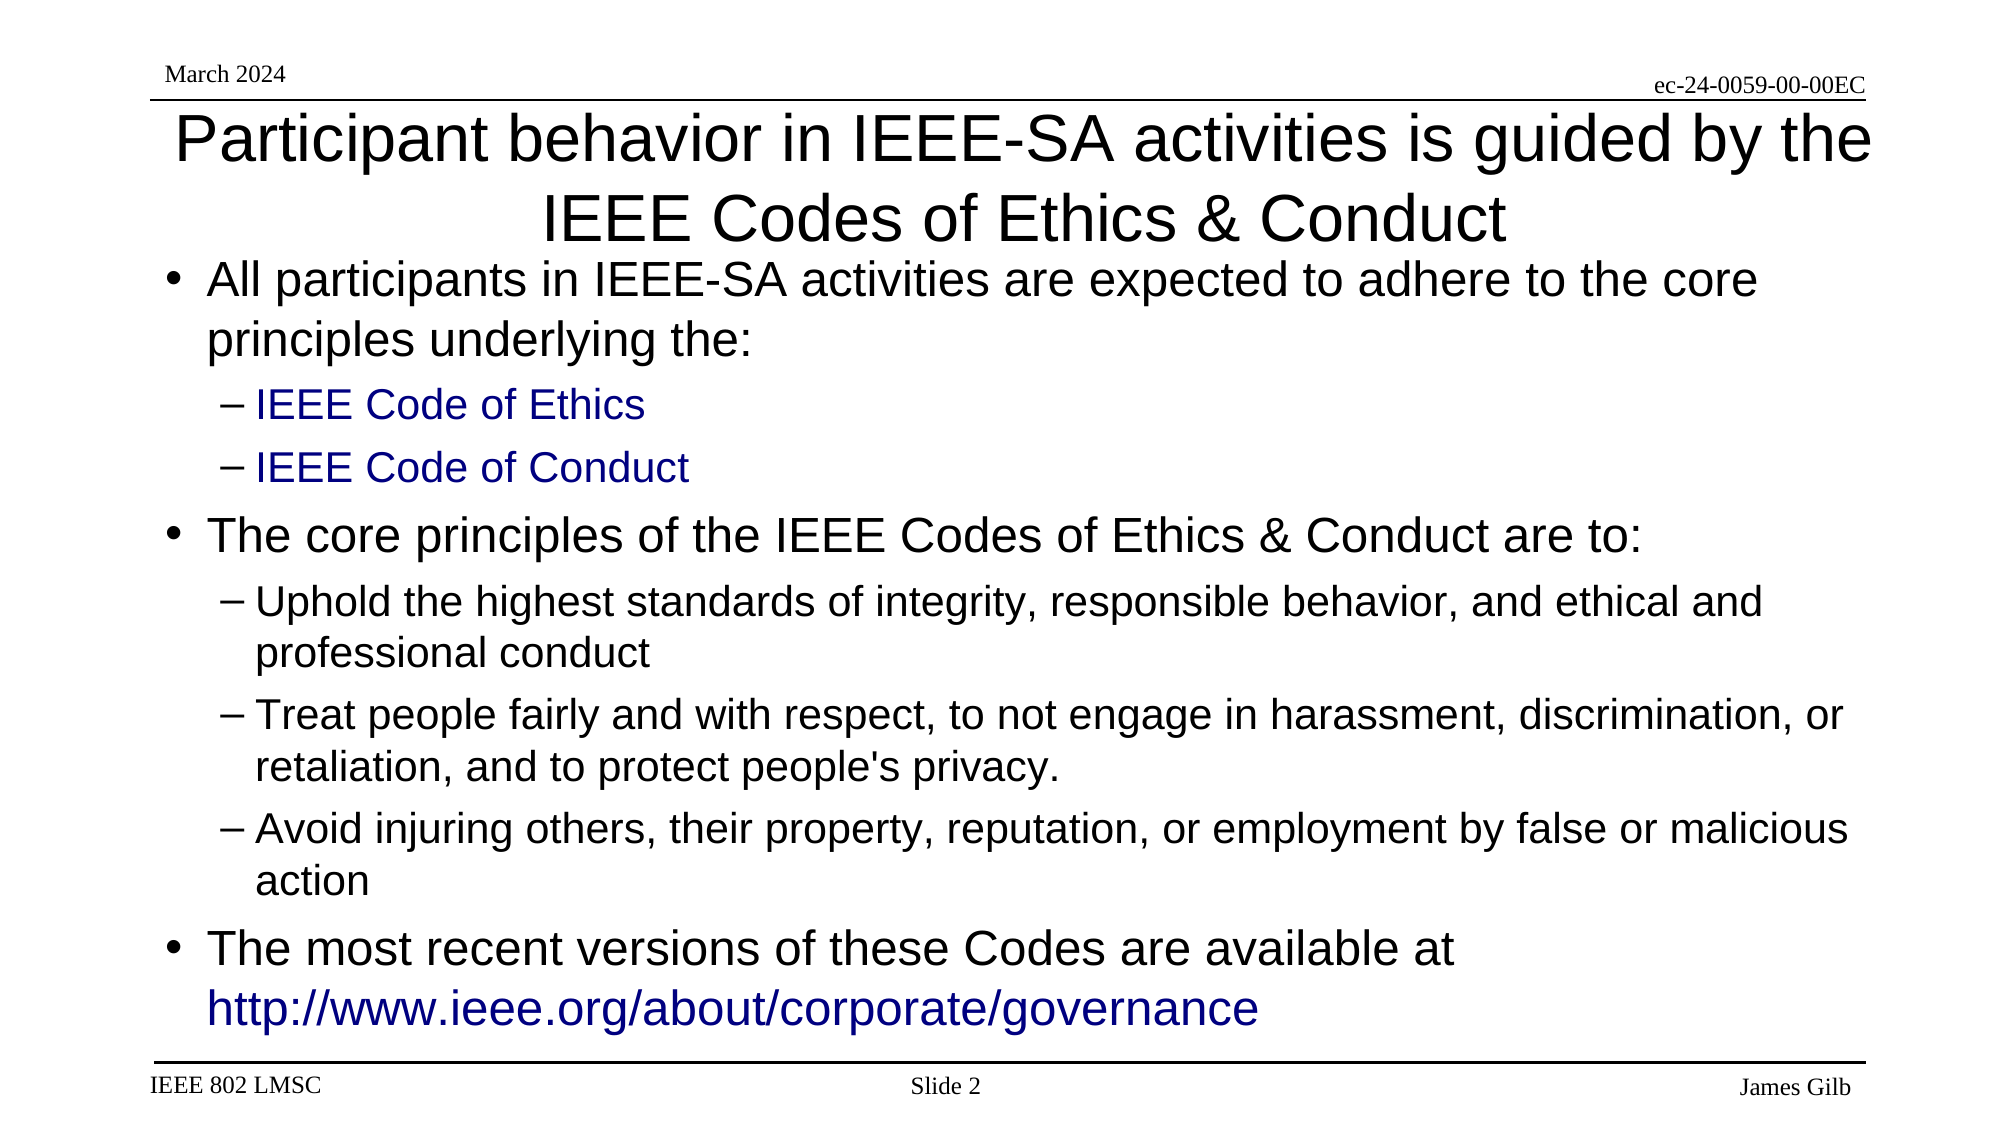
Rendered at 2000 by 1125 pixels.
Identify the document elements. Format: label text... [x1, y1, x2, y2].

list All participants in IEEE-SA activities are expected to adhere to the core principles underlying the: IEEE Code of Ethics IEEE Code of Conduct The core principles of the IEEE Codes of Ethics & Conduct are to: Uphold the highest standards of integrity, responsible behavior, and ethical and professional conduct Treat people fairly and with respect, to not engage in harassment, discrimination, or retaliation, and to protect people's privacy. Avoid injuring others, their property, reputation, or employment by false or malicious action The most recent versions of these Codes are available at http://www.ieee.org/about/corporate/governance [149, 239, 1900, 1051]
title Participant behavior in IEEE-SA activities is guided by the IEEE Codes of Ethics & Conduct [149, 87, 1900, 239]
